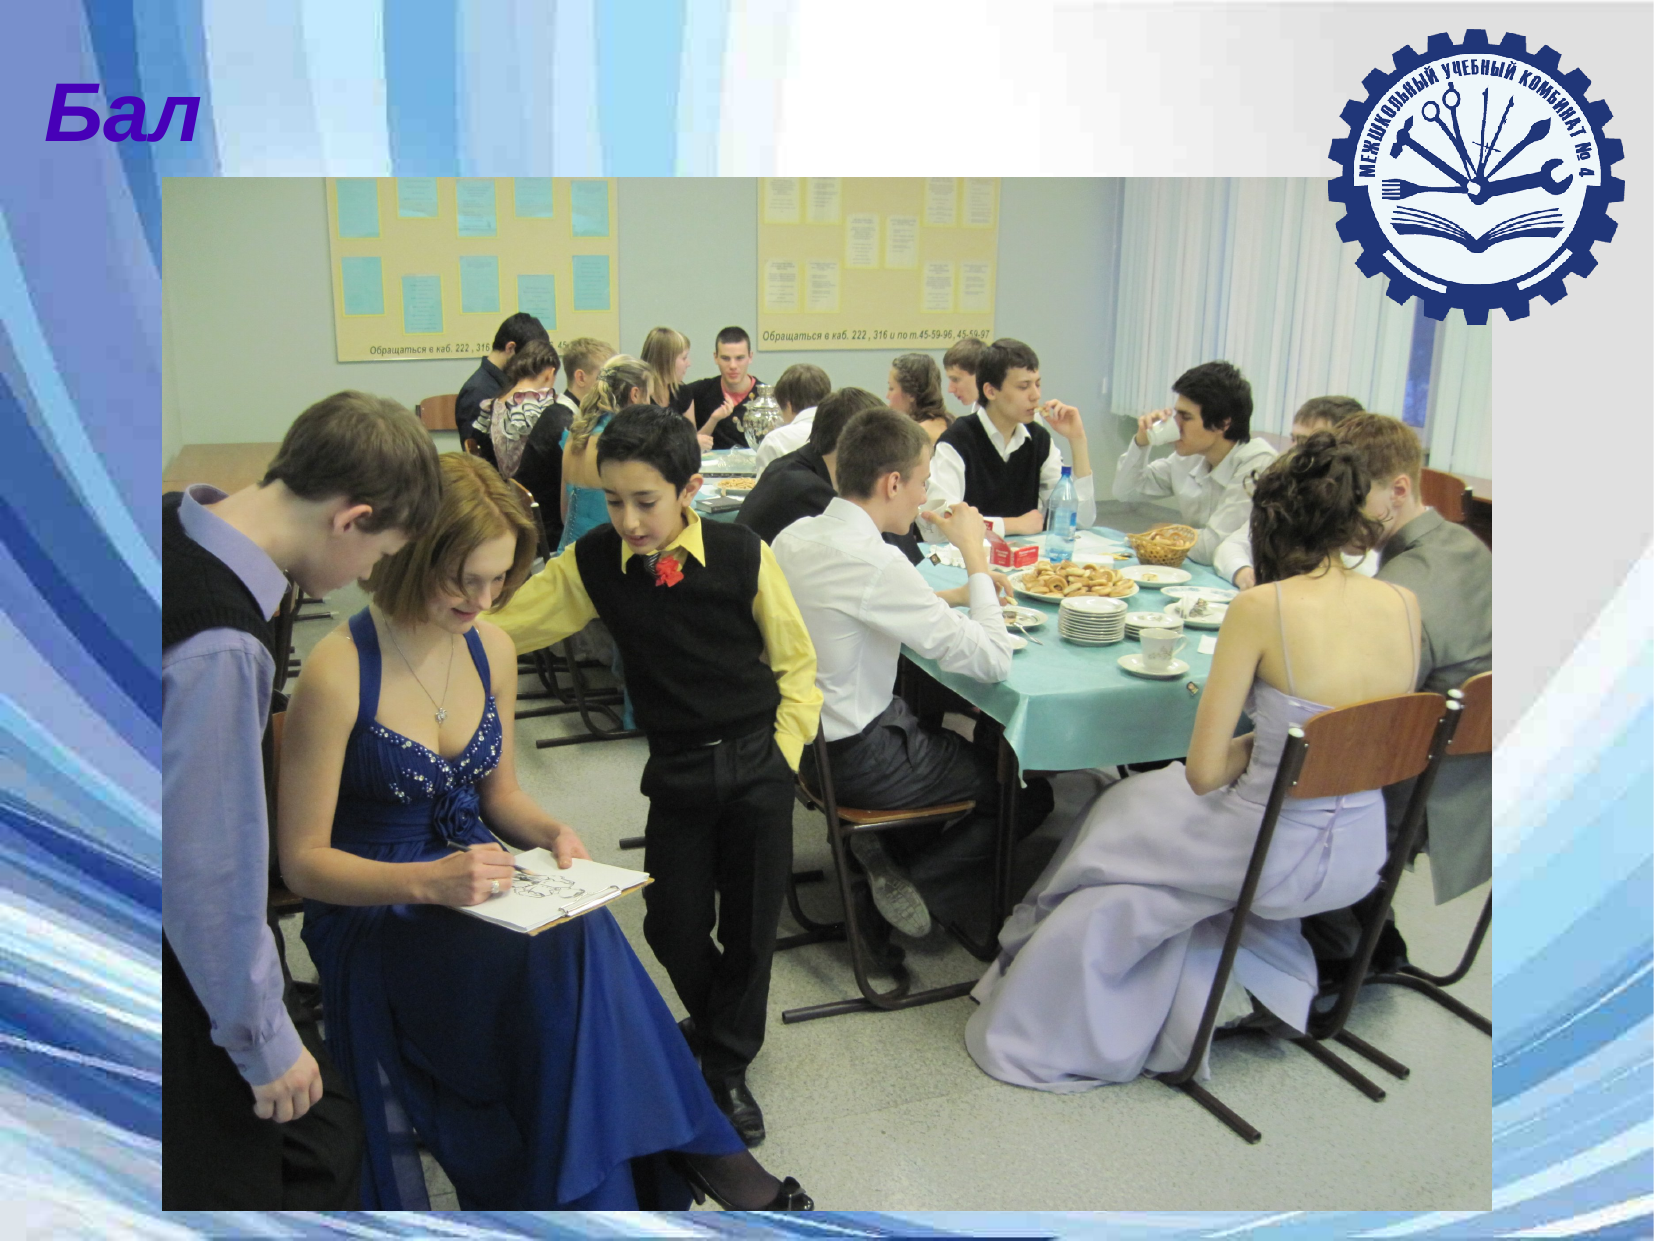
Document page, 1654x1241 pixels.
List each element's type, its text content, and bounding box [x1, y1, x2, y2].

picture [0, 0, 1654, 1241]
text_box Бал [29, 58, 1328, 167]
